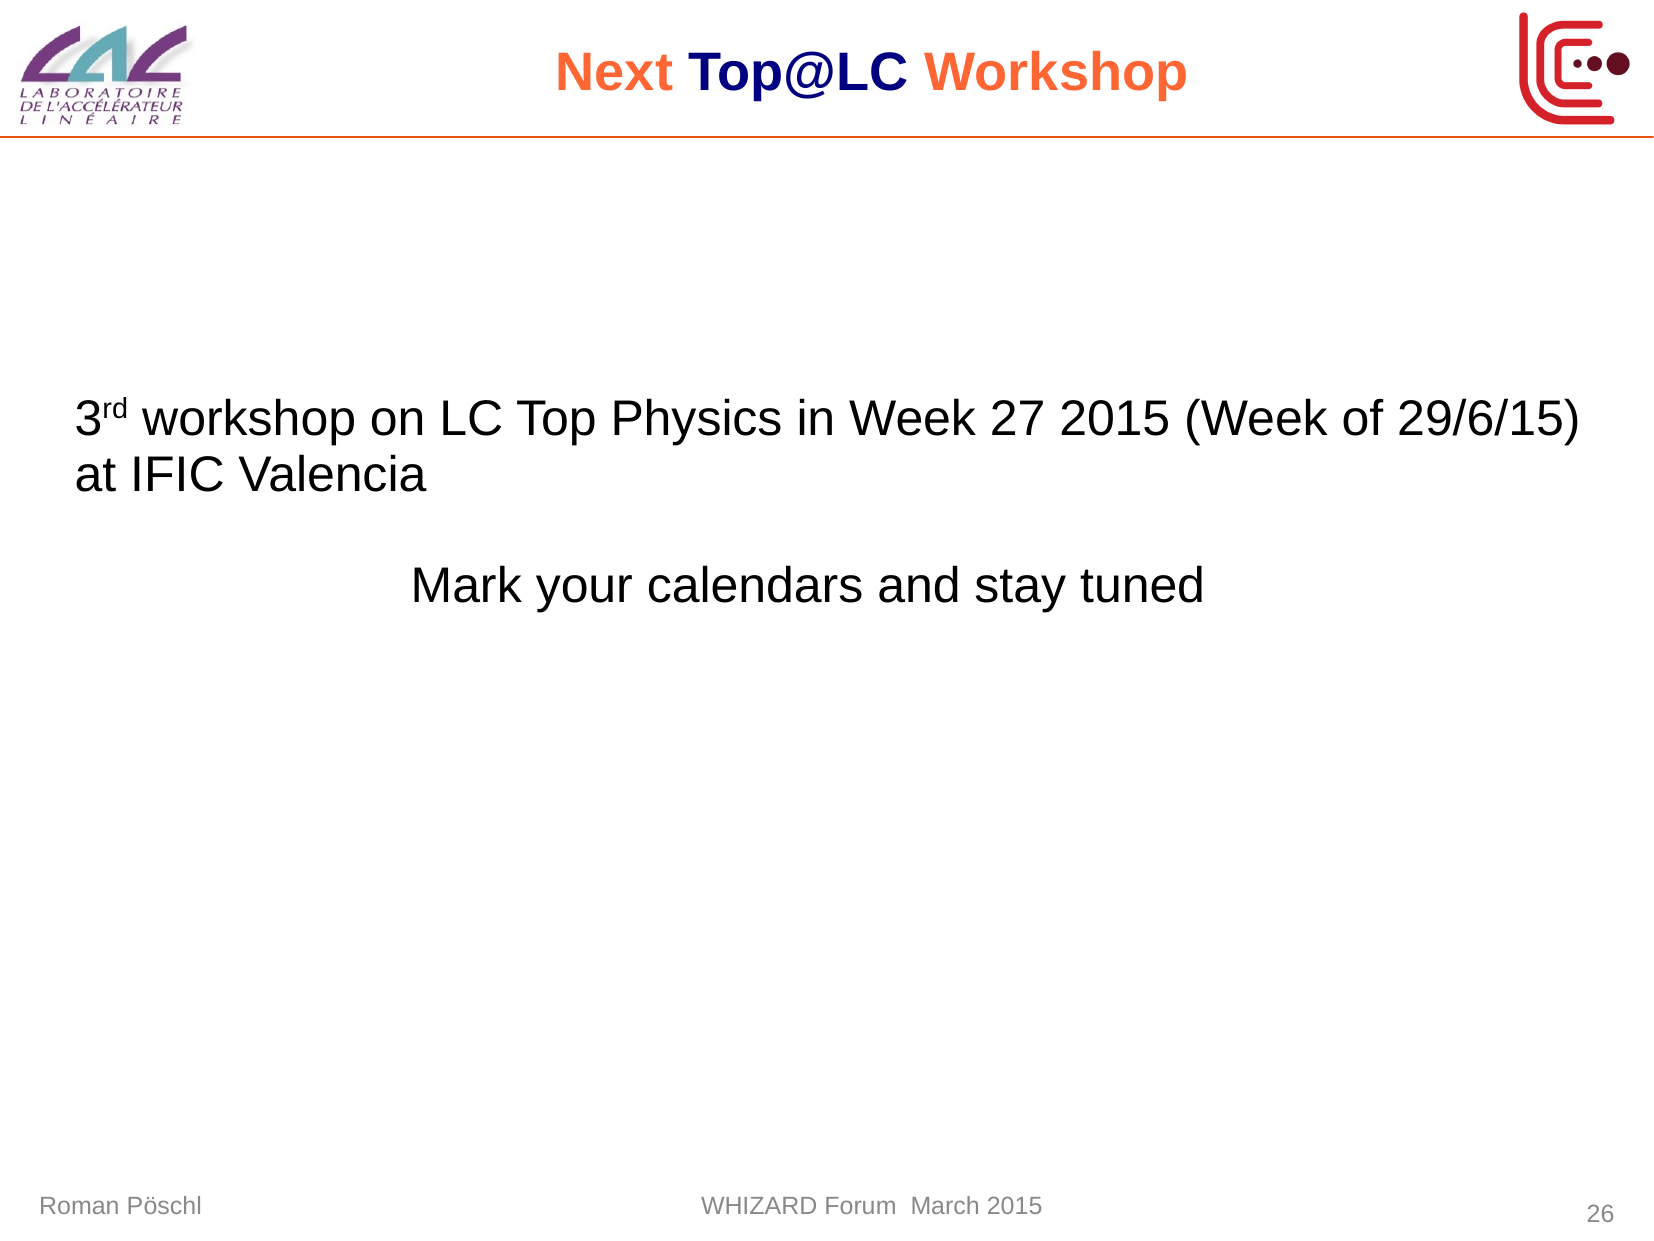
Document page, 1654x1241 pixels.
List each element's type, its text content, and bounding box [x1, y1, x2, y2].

picture [17, 22, 199, 127]
title Next Top@LC Workshop [128, 29, 1617, 113]
text_box 3rd workshop on LC Top Physics in Week 27 2015 (Week of 29/6/15) at IFIC Valencia Mark your calendars and stay tuned [59, 383, 1606, 623]
picture [1508, 2, 1641, 135]
